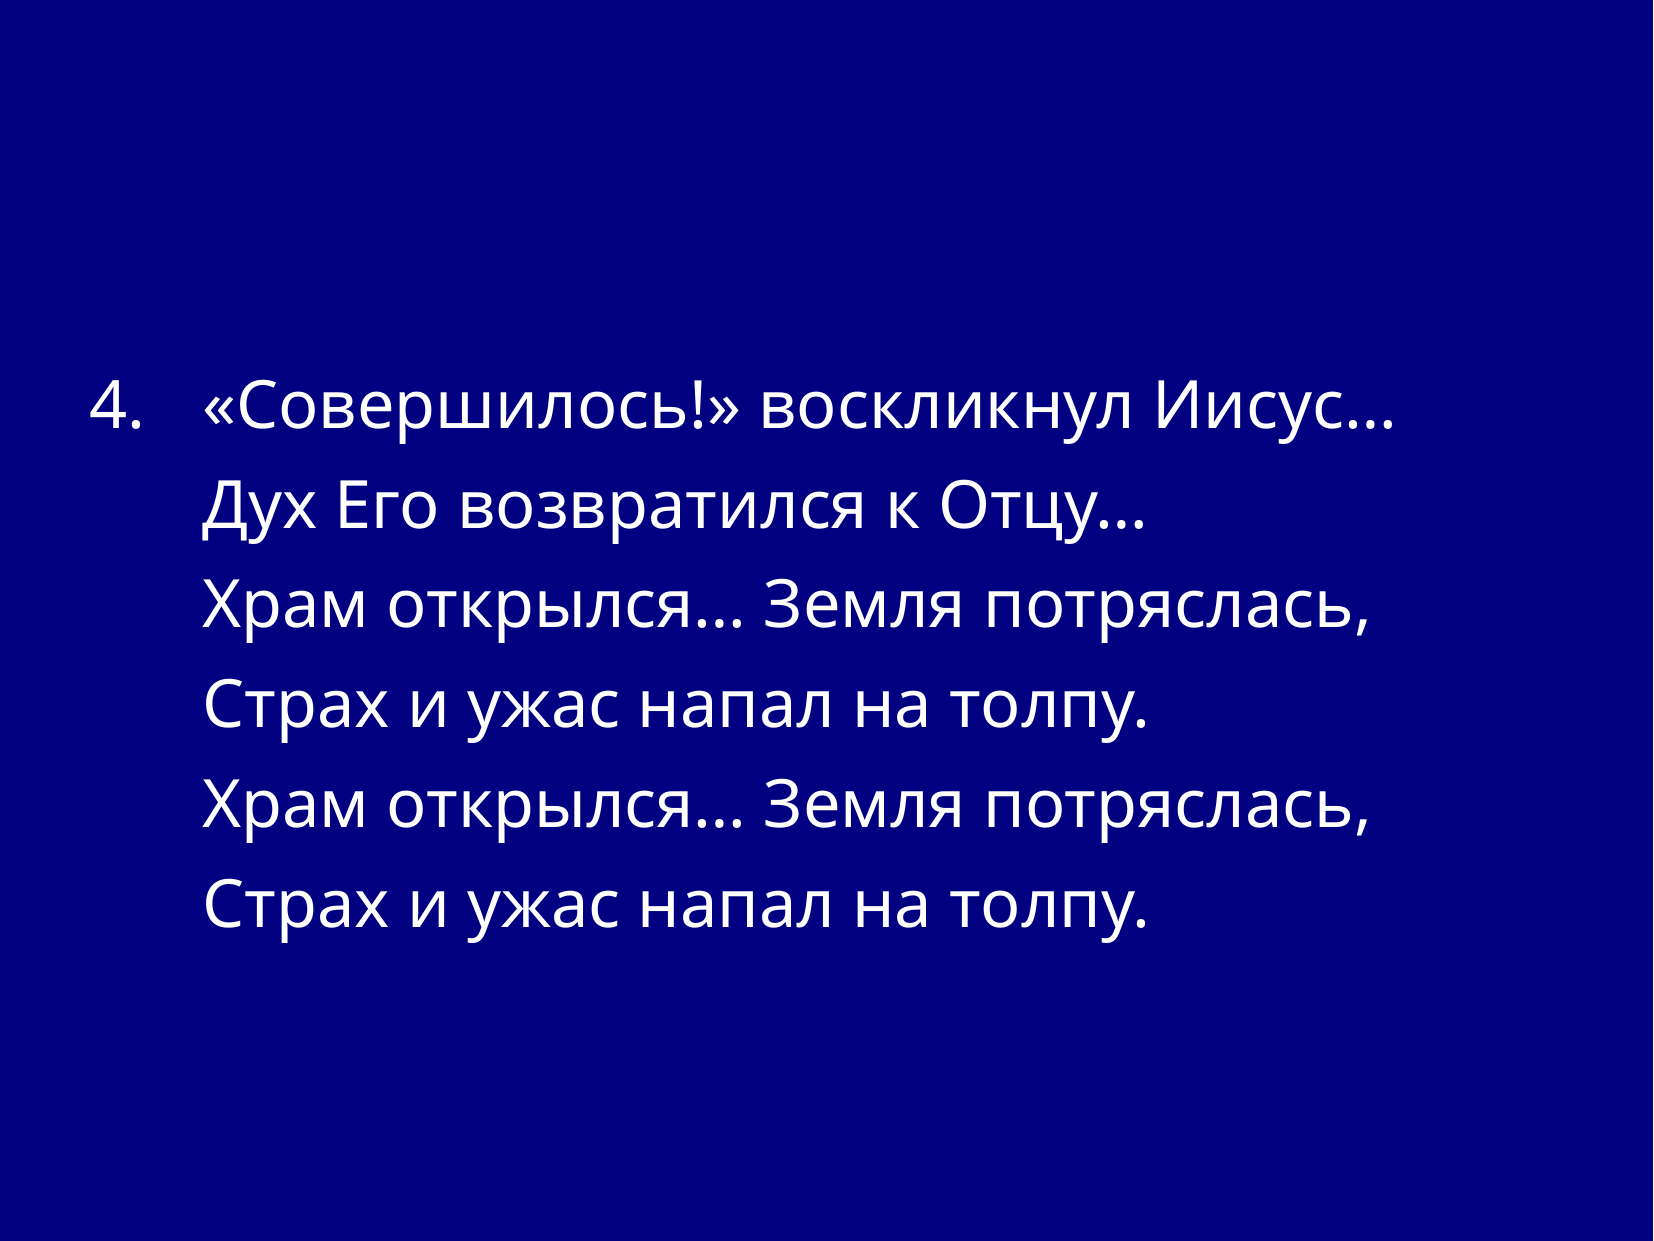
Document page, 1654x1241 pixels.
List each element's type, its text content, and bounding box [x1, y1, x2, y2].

text_box 4. «Совершилось!» воскликнул Иисус… Дух Его возвратился к Отцу… Храм открылся… Земля потряслась, Страх и ужас напал на толпу. Храм открылся… Земля потряслась, Страх и ужас напал на толпу. [75, 150, 1576, 1163]
